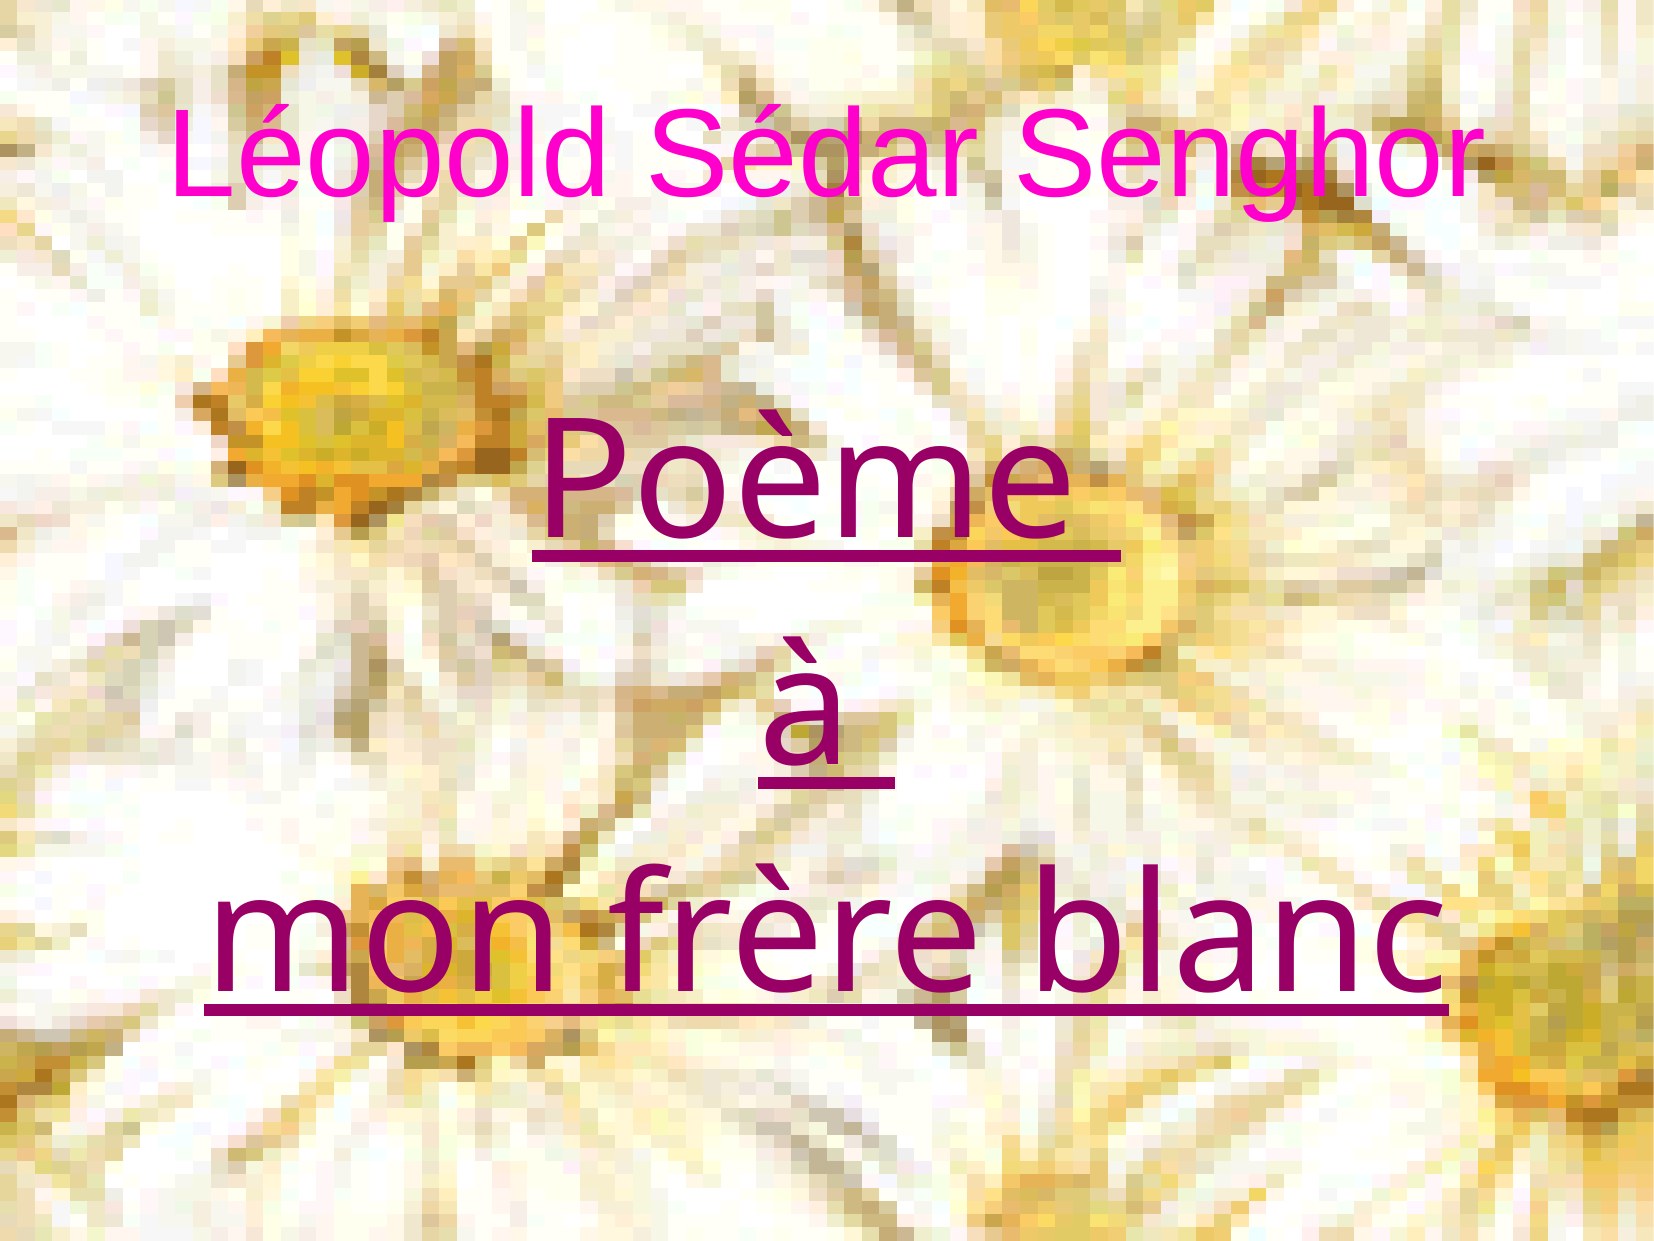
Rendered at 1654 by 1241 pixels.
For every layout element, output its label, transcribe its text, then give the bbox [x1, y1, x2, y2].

subtitle Poème à mon frère blanc [82, 290, 1571, 1109]
picture [0, 0, 1654, 1241]
title Léopold Sédar Senghor [82, 49, 1571, 257]
